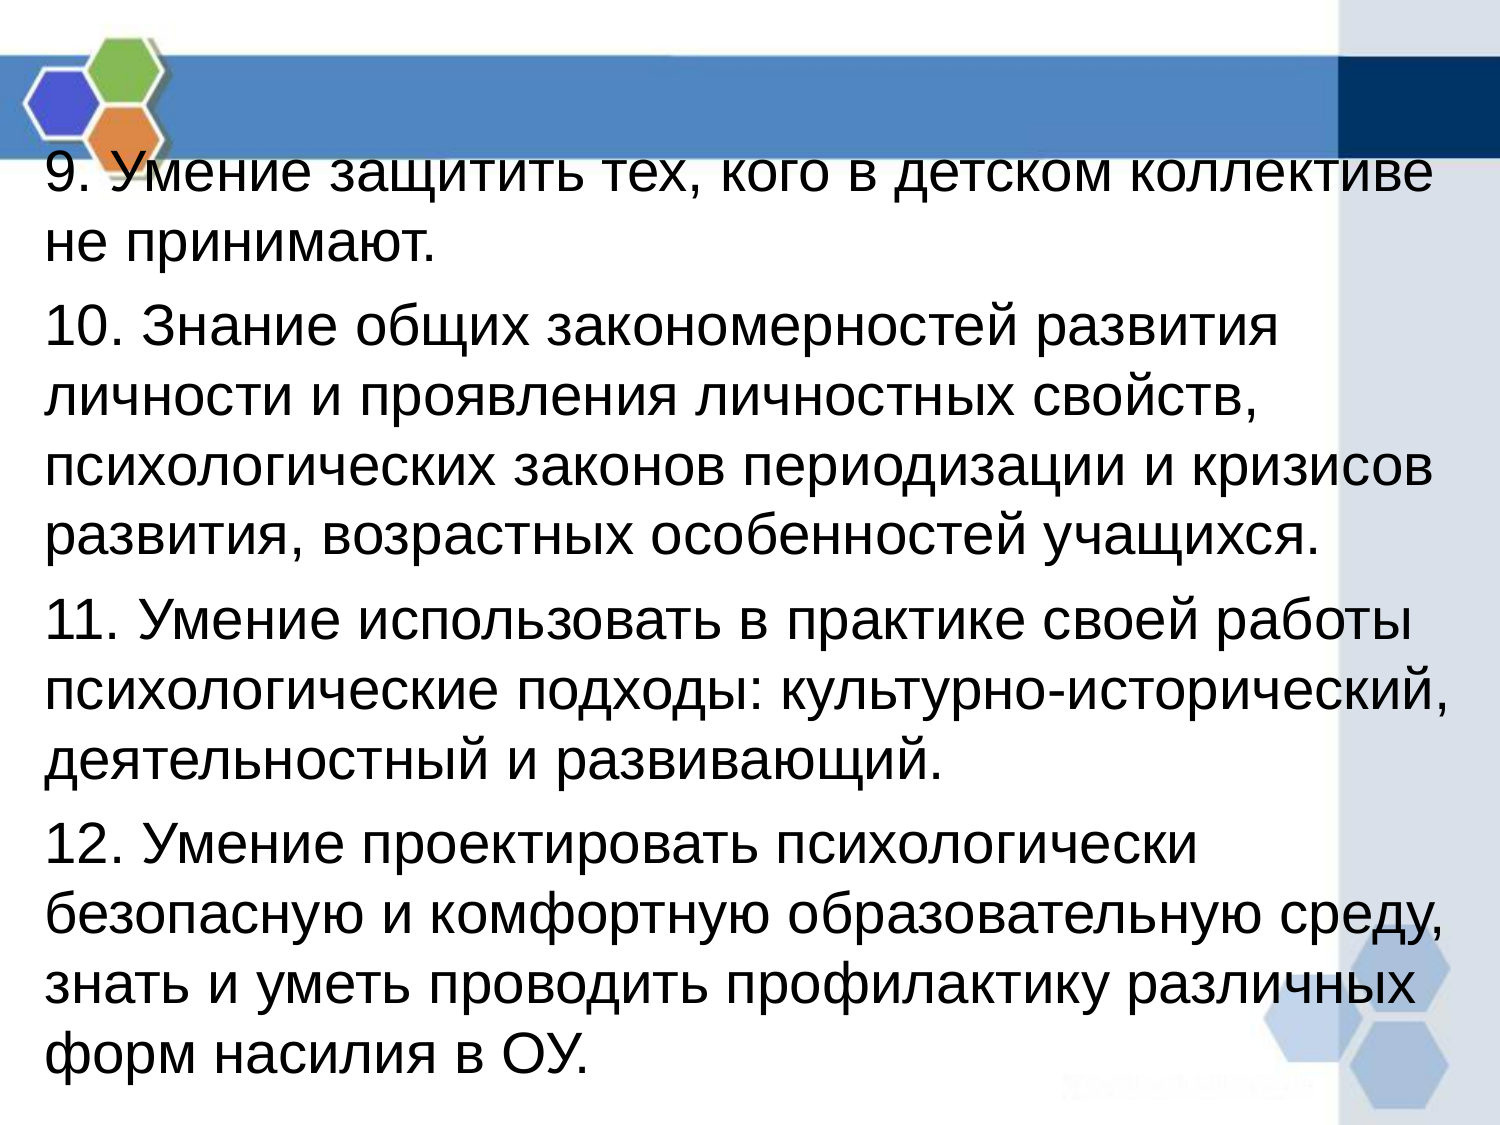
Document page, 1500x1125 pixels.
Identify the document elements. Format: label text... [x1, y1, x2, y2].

list 9. Умение защитить тех, кого в детском коллективе не принимают. 10. Знание общих закономерностей развития личности и проявления личностных свойств, психологических законов периодизации и кризисов развития, возрастных особенностей учащихся. 11. Умение использовать в практике своей работы психологические подходы: культурно-исторический, деятельностный и развивающий. 12. Умение проектировать психологически безопасную и комфортную образовательную среду, знать и уметь проводить профилактику различных форм насилия в ОУ. [29, 125, 1471, 1094]
picture [0, 0, 1500, 1125]
